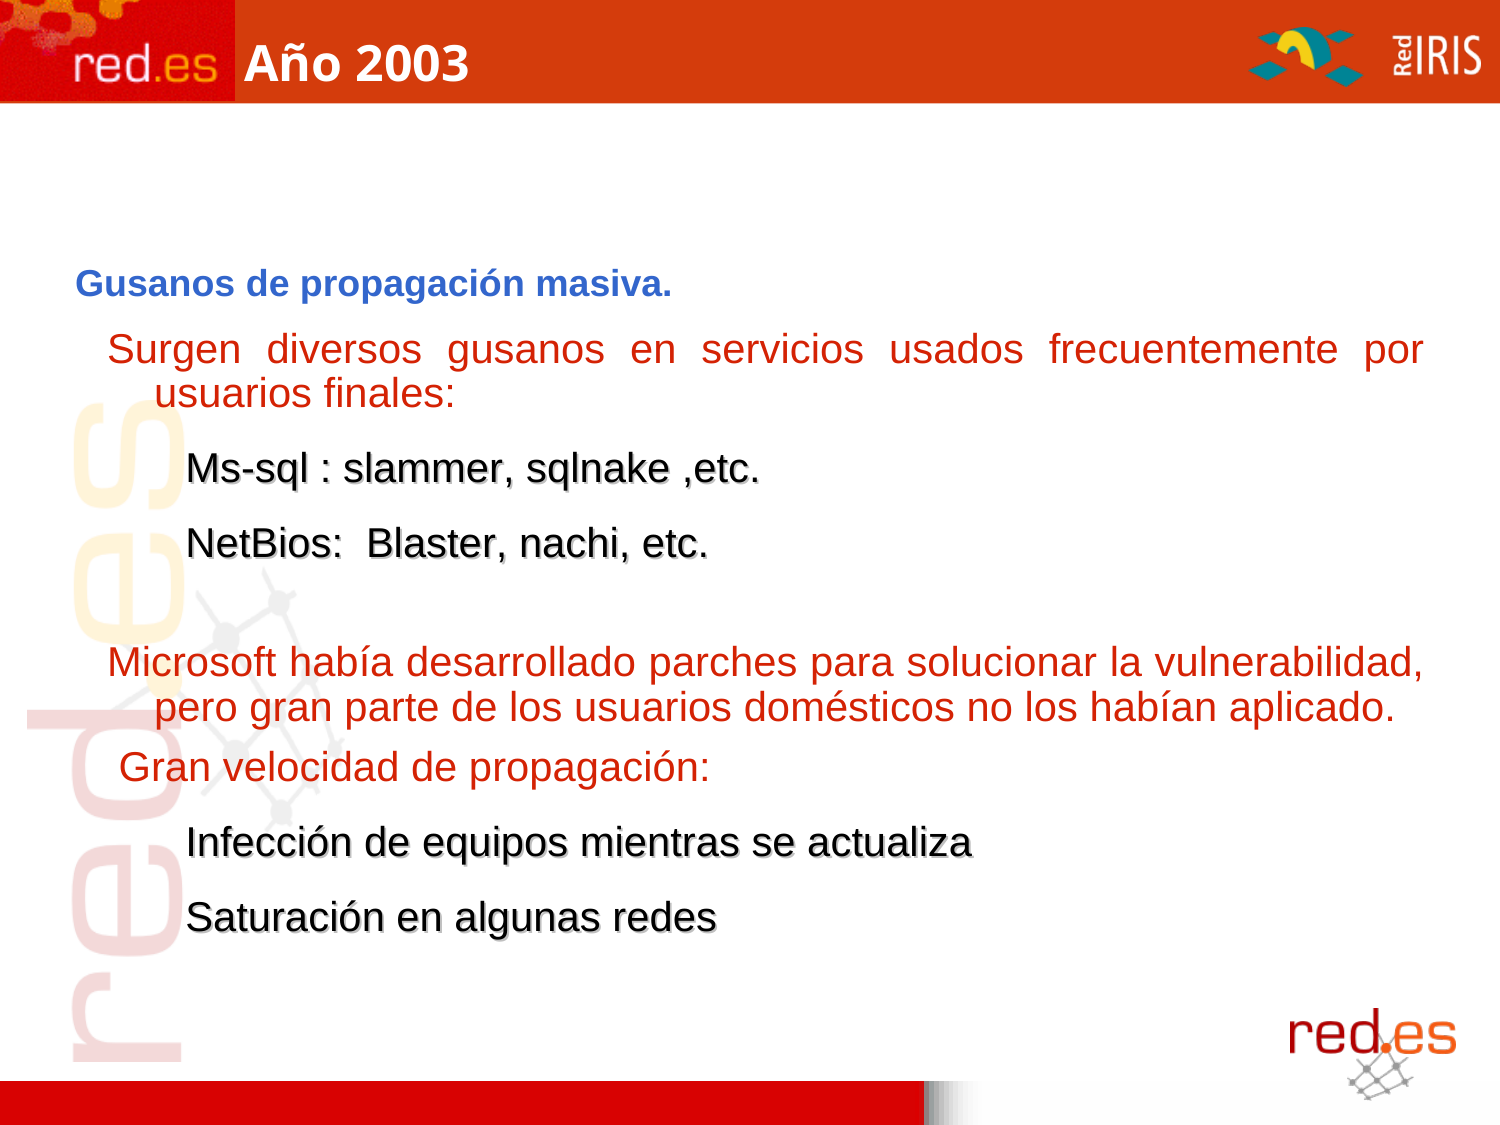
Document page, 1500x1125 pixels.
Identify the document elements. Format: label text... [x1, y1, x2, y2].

picture [0, 0, 235, 101]
picture [0, 1008, 1500, 1125]
picture [27, 400, 345, 1062]
title Año 2003 [244, 0, 1412, 128]
picture [1412, 27, 1481, 87]
list Gusanos de propagación masiva. Surgen diversos gusanos en servicios usados frecuentemente por usuarios finales: Ms-sql : slammer, sqlnake ,etc. NetBios: Blaster, nachi, etc. Microsoft había desarrollado parches para solucionar la vulnerabilidad, pero gran parte de los usuarios domésticos no los habían aplicado. Gran velocidad de propagación: Infección de equipos mientras se actualiza Saturación en algunas redes [75, 262, 1426, 1005]
